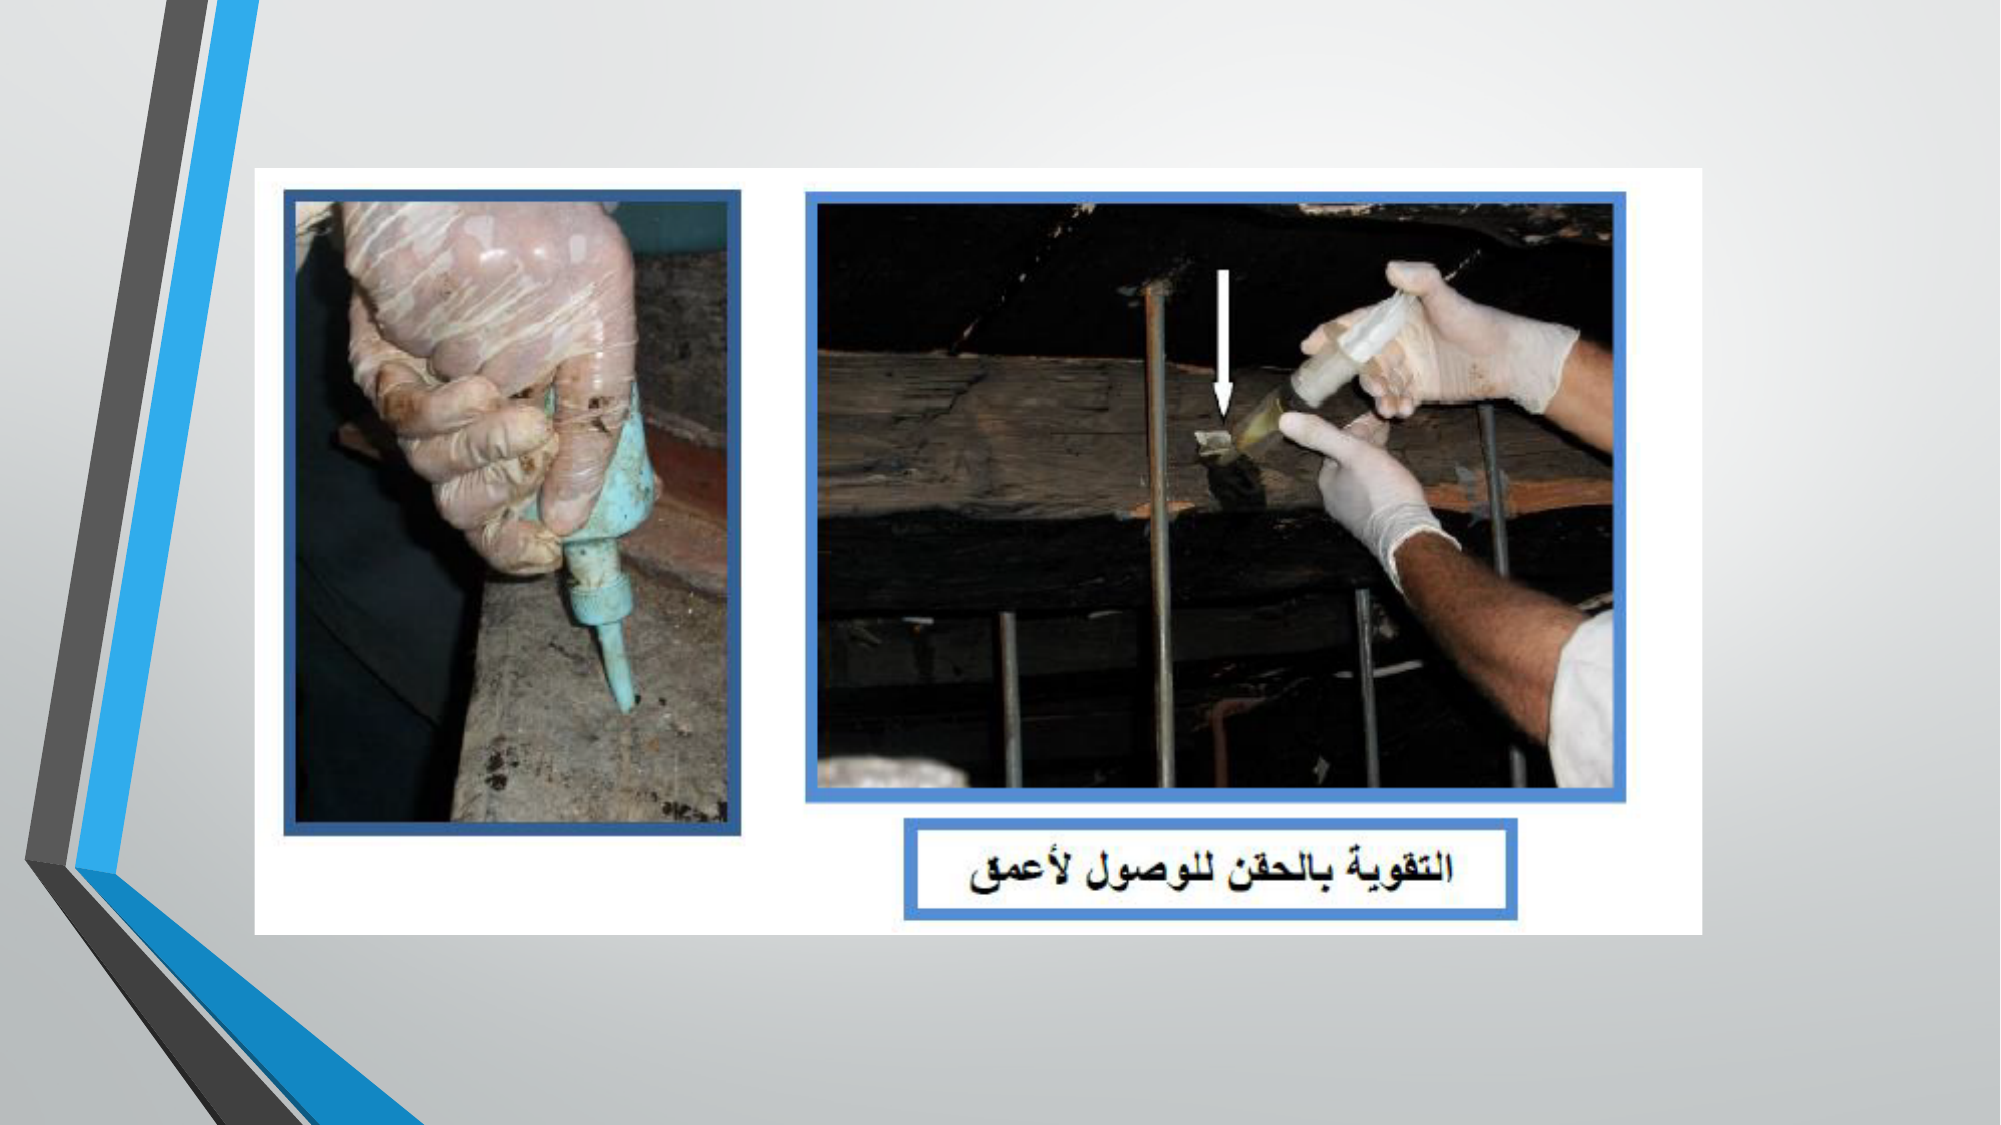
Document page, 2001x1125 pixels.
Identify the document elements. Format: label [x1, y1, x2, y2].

picture [254, 168, 1703, 935]
